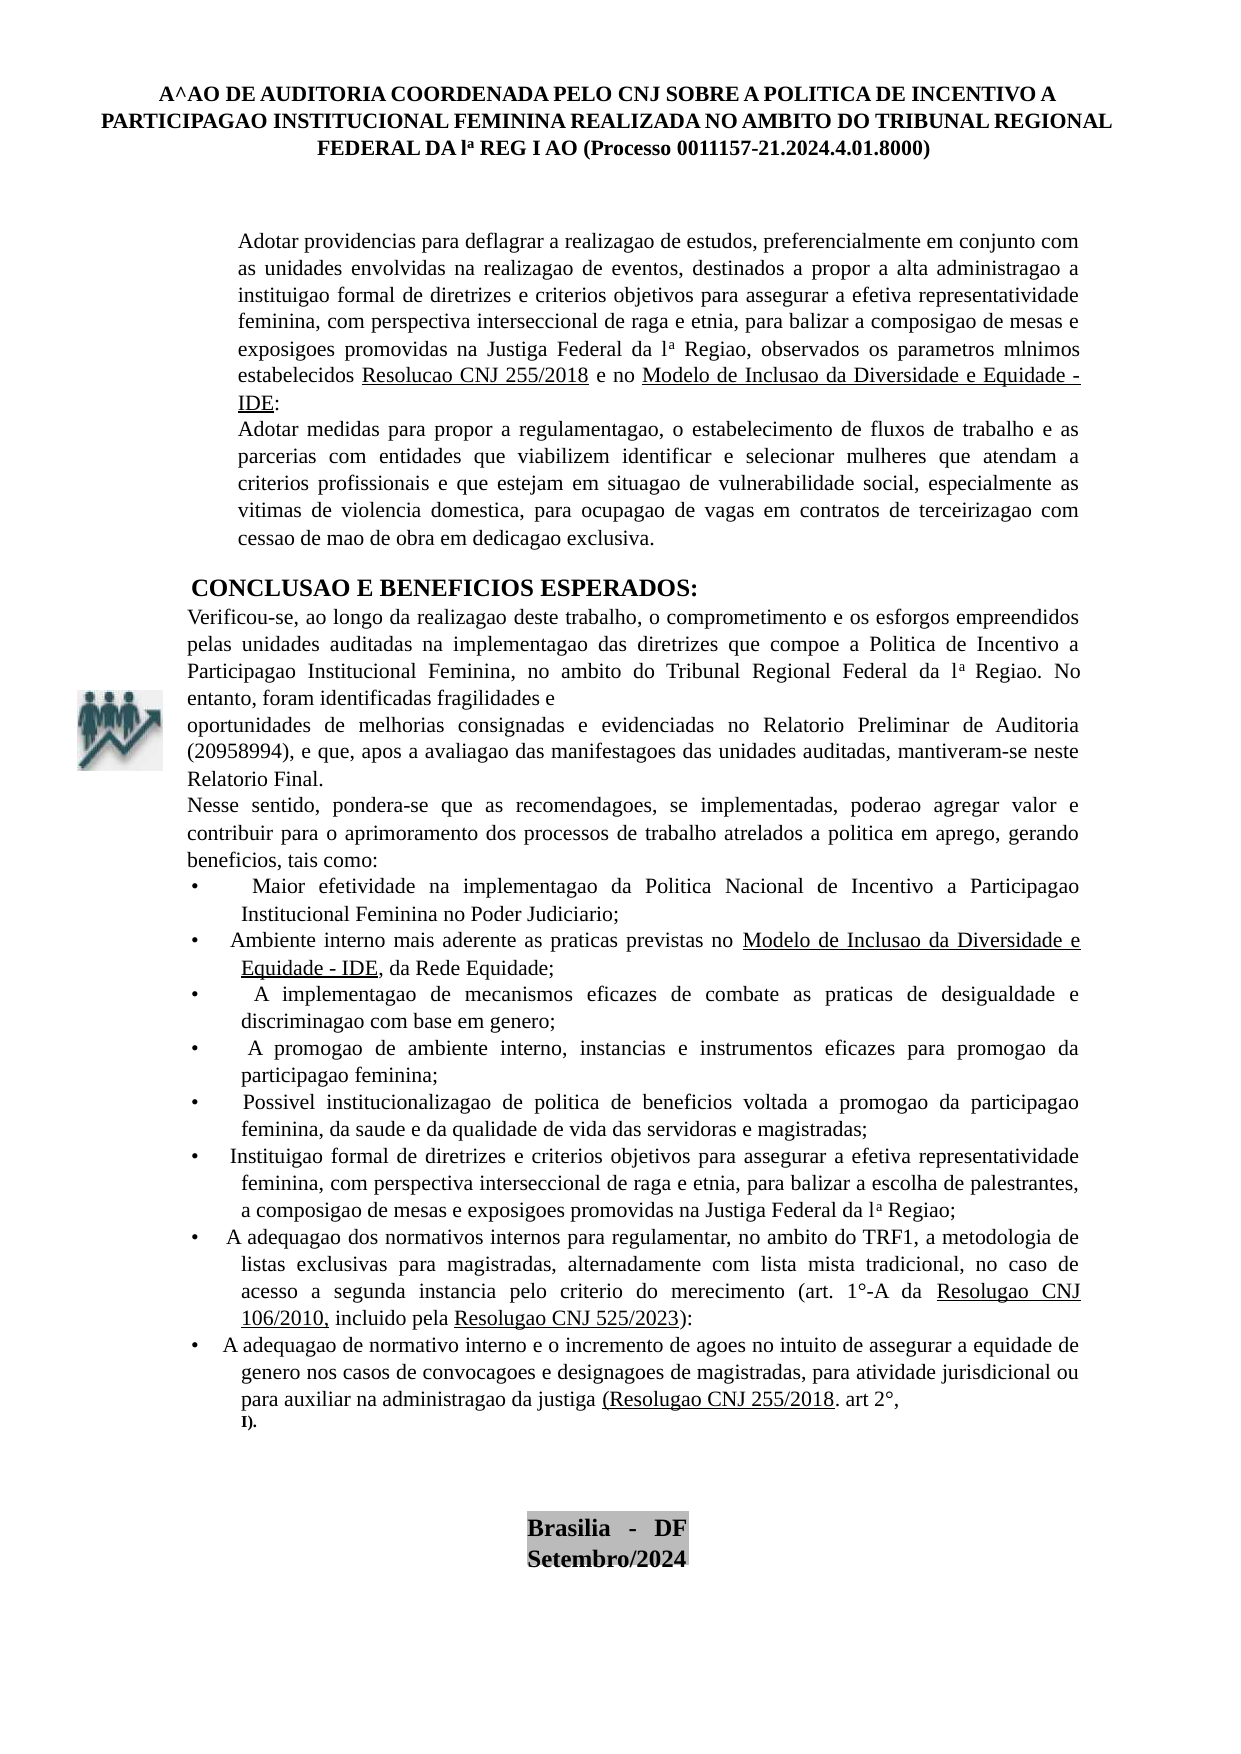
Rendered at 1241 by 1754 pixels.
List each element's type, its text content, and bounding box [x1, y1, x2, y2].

text_box CONCLUSAO E BENEFICIOS ESPERADOS: Verificou-se, ao longo da realizagao deste trabalho, o comprometimento e os esforgos empreendidos pelas unidades auditadas na implementagao das diretrizes que compoe a Politica de Incentivo a Participagao Institucional Feminina, no ambito do Tribunal Regional Federal da la Regiao. No entanto, foram identificadas fragilidades e oportunidades de melhorias consignadas e evidenciadas no Relatorio Preliminar de Auditoria (20958994), e que, apos a avaliagao das manifestagoes das unidades auditadas, mantiveram-se neste Relatorio Final. Nesse sentido, pondera-se que as recomendagoes, se implementadas, poderao agregar valor e contribuir para o aprimoramento dos processos de trabalho atrelados a politica em aprego, gerando beneficios, tais como: • Maior efetividade na implementagao da Politica Nacional de Incentivo a Participagao Institucional Feminina no Poder Judiciario; • Ambiente interno mais aderente as praticas previstas no Modelo de Inclusao da Diversidade e Equidade - IDE, da Rede Equidade; • A implementagao de mecanismos eficazes de combate as praticas de desigualdade e discriminagao com base em genero; • A promogao de ambiente interno, instancias e instrumentos eficazes para promogao da participagao feminina; • Possivel institucionalizagao de politica de beneficios voltada a promogao da participagao feminina, da saude e da qualidade de vida das servidoras e magistradas; • Instituigao formal de diretrizes e criterios objetivos para assegurar a efetiva representatividade feminina, com perspectiva interseccional de raga e etnia, para balizar a escolha de palestrantes, a composigao de mesas e exposigoes promovidas na Justiga Federal da la Regiao; • A adequagao dos normativos internos para regulamentar, no ambito do TRF1, a metodologia de listas exclusivas para magistradas, alternadamente com lista mista tradicional, no caso de acesso a segunda instancia pelo criterio do merecimento (art. 1°-A da Resolugao CNJ 106/2010, incluido pela Resolugao CNJ 525/2023): • A adequagao de normativo interno e o incremento de agoes no intuito de assegurar a equidade de genero nos casos de convocagoes e designagoes de magistradas, para atividade jurisdicional ou para auxiliar na administragao da justiga (Resolugao CNJ 255/2018. art 2°, I). [187, 574, 1081, 1473]
picture [77, 691, 163, 772]
text_box Brasilia - DF Setembro/2024 [527, 1511, 689, 1565]
text_box A^AO DE AUDITORIA COORDENADA PELO CNJ SOBRE A POLITICA DE INCENTIVO A PARTICIPAGAO INSTITUCIONAL FEMININA REALIZADA NO AMBITO DO TRIBUNAL REGIONAL FEDERAL DA la REG I AO (Processo 0011157-21.2024.4.01.8000) [77, 78, 1139, 190]
text_box Adotar providencias para deflagrar a realizagao de estudos, preferencialmente em conjunto com as unidades envolvidas na realizagao de eventos, destinados a propor a alta administragao a instituigao formal de diretrizes e criterios objetivos para assegurar a efetiva representatividade feminina, com perspectiva interseccional de raga e etnia, para balizar a composigao de mesas e exposigoes promovidas na Justiga Federal da la Regiao, observados os parametros mlnimos estabelecidos Resolucao CNJ 255/2018 e no Modelo de Inclusao da Diversidade e Equidade - IDE: Adotar medidas para propor a regulamentagao, o estabelecimento de fluxos de trabalho e as parcerias com entidades que viabilizem identificar e selecionar mulheres que atendam a criterios profissionais e que estejam em situagao de vulnerabilidade social, especialmente as vitimas de violencia domestica, para ocupagao de vagas em contratos de terceirizagao com cessao de mao de obra em dedicagao exclusiva. [238, 225, 1081, 548]
